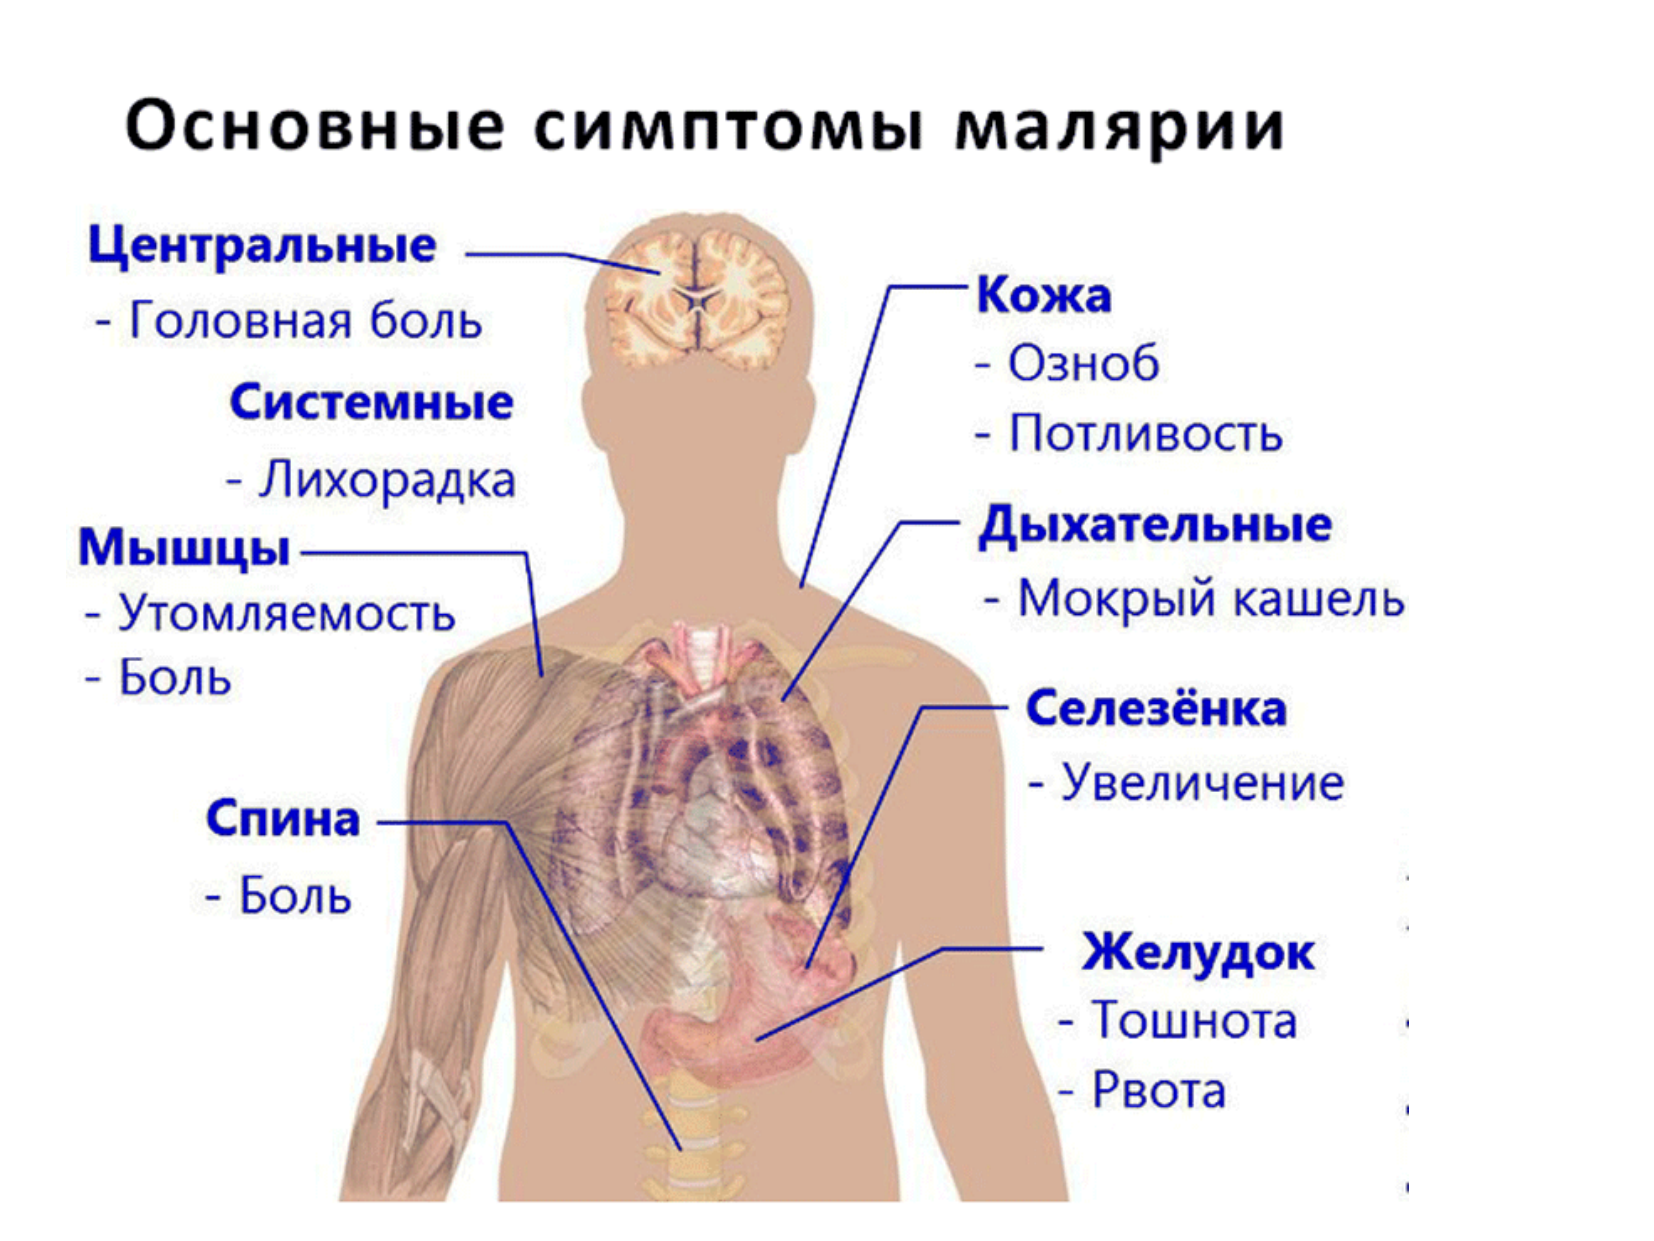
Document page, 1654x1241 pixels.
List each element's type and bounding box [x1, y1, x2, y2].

picture [66, 65, 1409, 1205]
